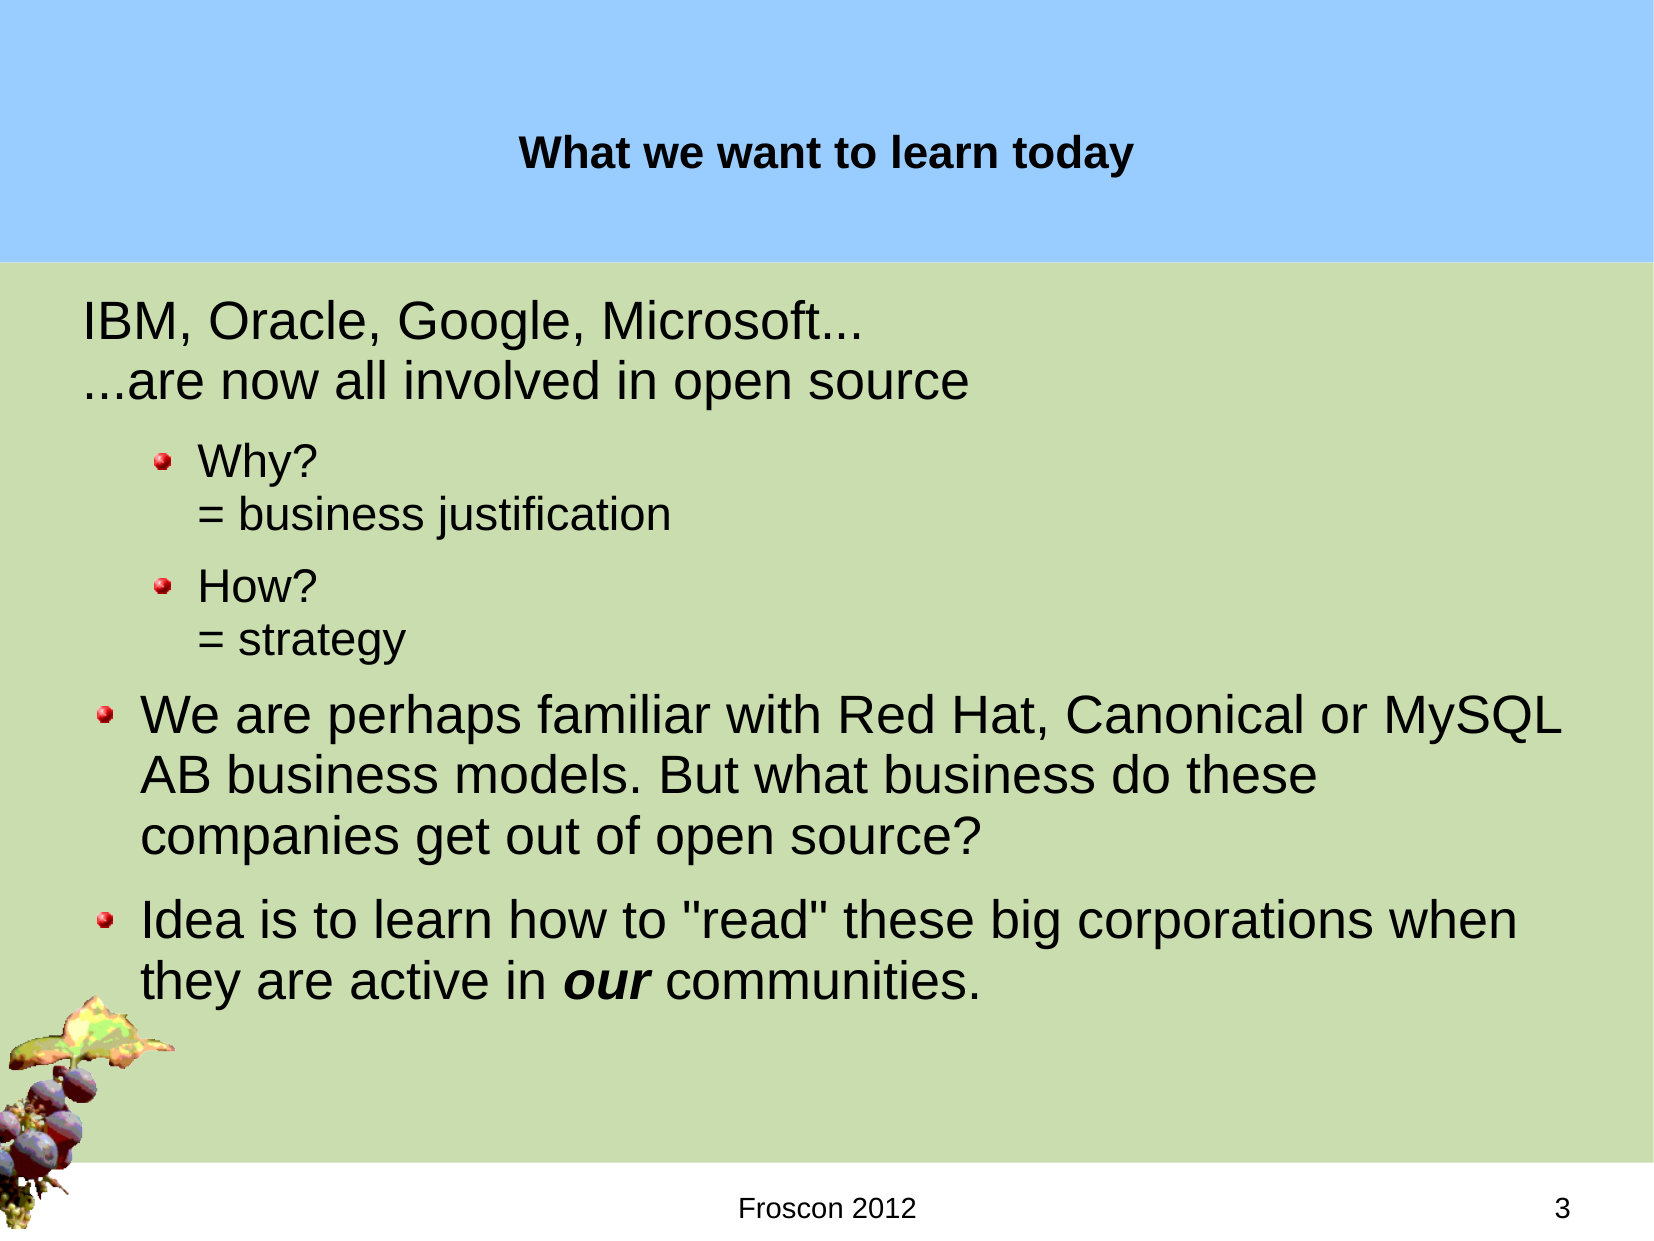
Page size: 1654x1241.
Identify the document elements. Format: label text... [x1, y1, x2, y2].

title What we want to learn today [82, 49, 1571, 257]
list IBM, Oracle, Google, Microsoft... ...are now all involved in open source Why? = business justification How? = strategy We are perhaps familiar with Red Hat, Canonical or MySQL AB business models. But what business do these companies get out of open source? Idea is to learn how to "read" these big corporations when they are active in our communities. [82, 290, 1571, 1013]
picture [0, 990, 188, 1229]
